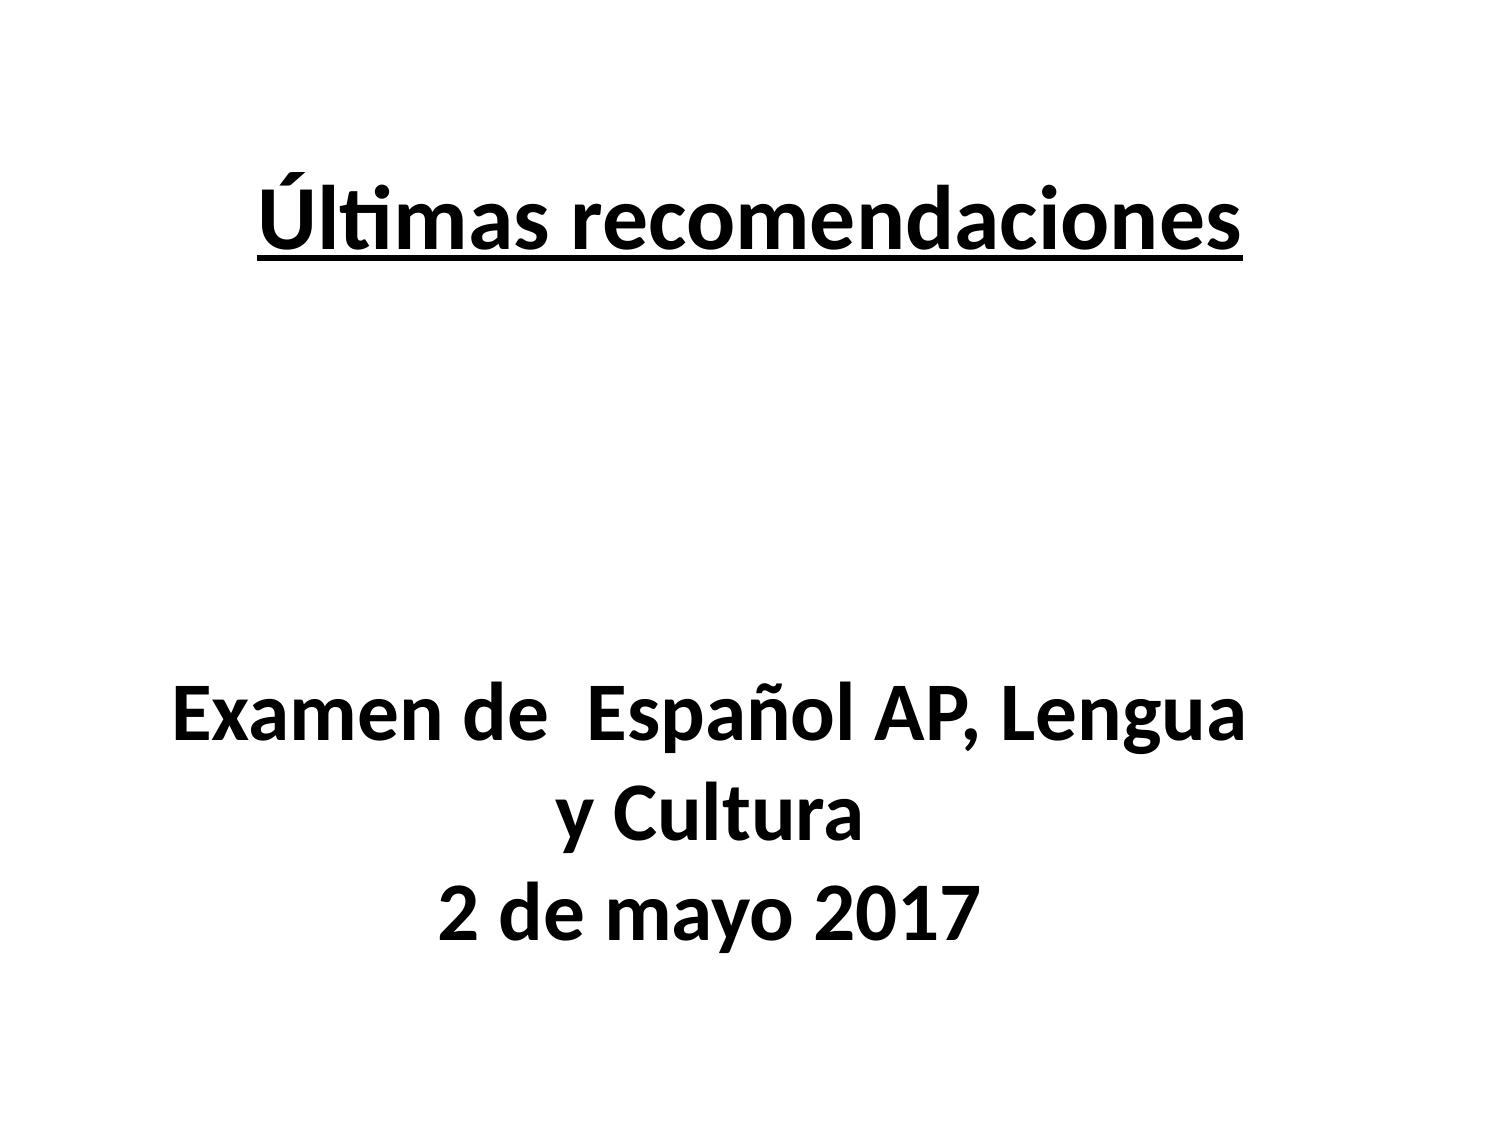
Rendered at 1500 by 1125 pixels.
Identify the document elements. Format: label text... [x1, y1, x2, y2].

title Últimas recomendaciones [112, 142, 1388, 384]
text_box Examen de Español AP, Lengua y Cultura 2 de mayo 2017 [128, 642, 1292, 930]
